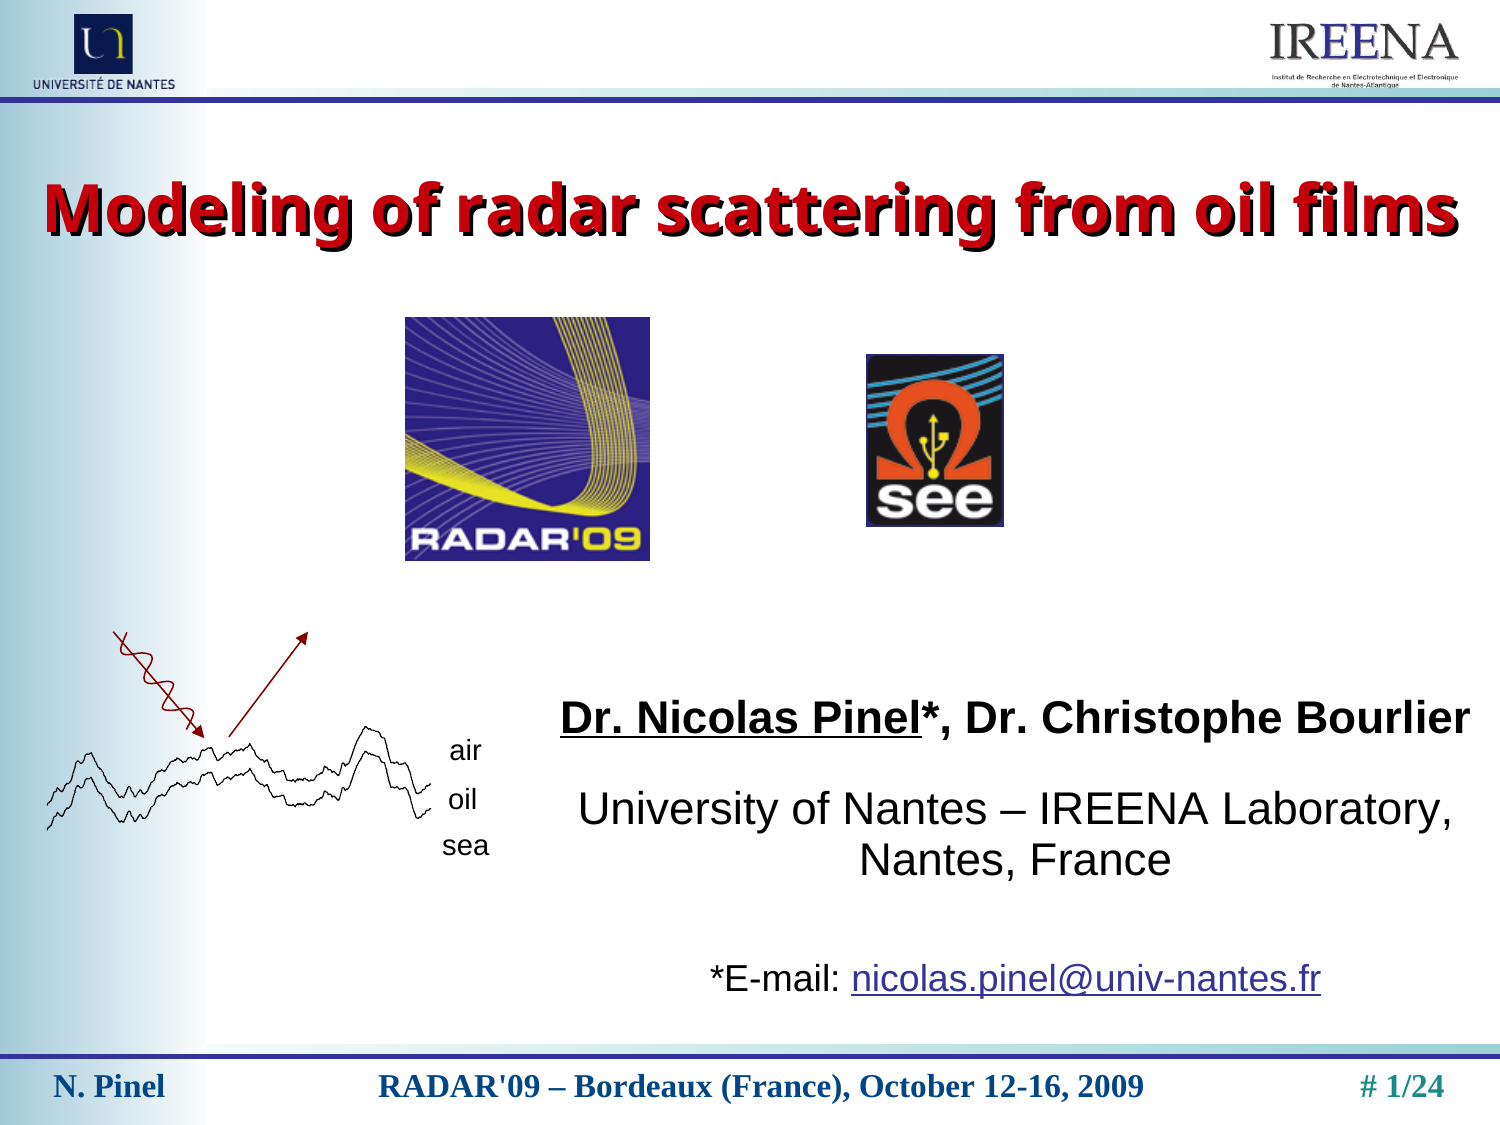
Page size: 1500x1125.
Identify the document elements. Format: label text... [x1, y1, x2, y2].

text_box oil [391, 775, 534, 824]
list Modeling of radar scattering from oil films [0, 153, 1500, 493]
picture [1269, 23, 1459, 89]
picture [29, 14, 178, 95]
text_box Dr. Nicolas Pinel*, Dr. Christophe Bourlier University of Nantes – IREENA Laboratory, Nantes, France *E-mail: nicolas.pinel@univ-nantes.fr [531, 684, 1500, 1008]
picture [866, 354, 1004, 527]
title [75, 6, 1426, 86]
picture [405, 317, 650, 562]
text_box air [415, 726, 517, 775]
text_box sea [415, 820, 517, 870]
